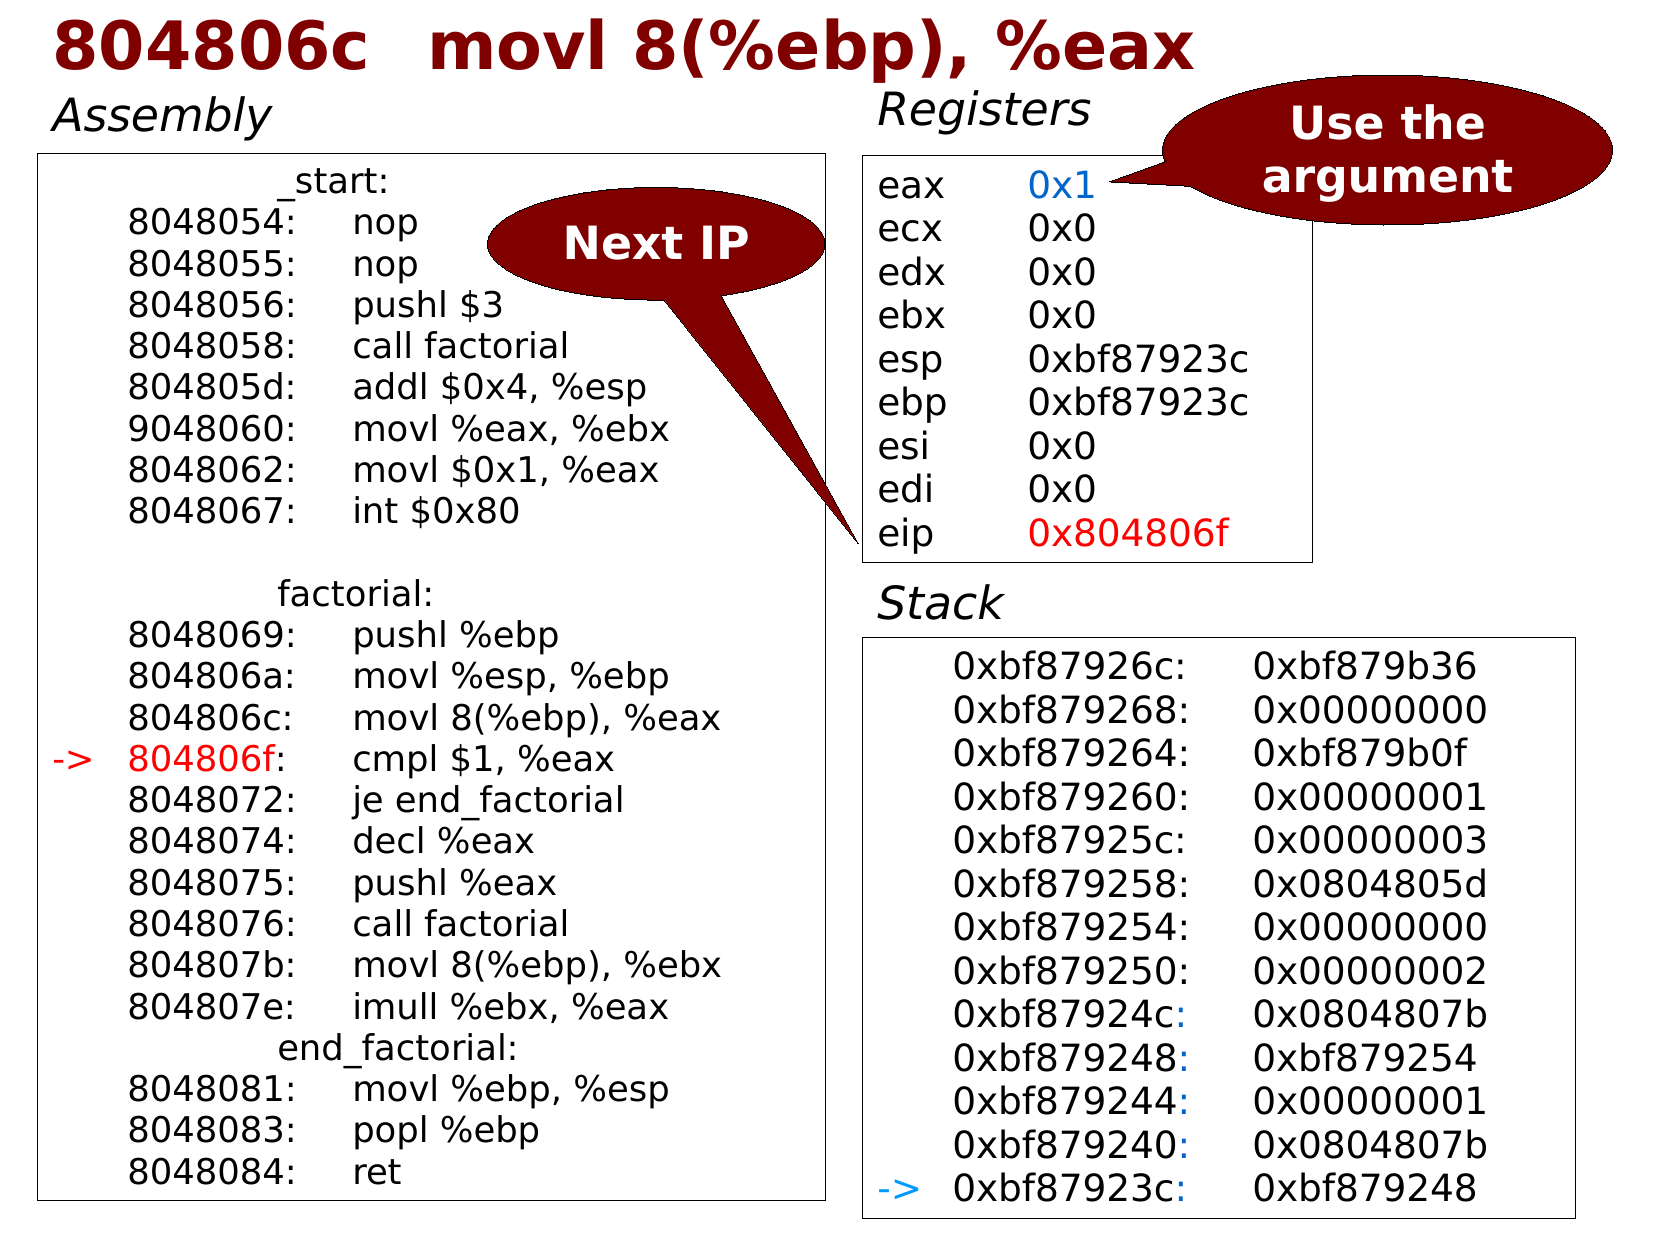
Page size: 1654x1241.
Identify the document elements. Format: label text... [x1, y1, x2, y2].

text_box Next IP [487, 187, 859, 544]
text_box Use the argument [1109, 75, 1613, 226]
text_box 804806c movl 8(%ebp), %eax [37, 0, 1388, 93]
text_box Registers [862, 75, 1126, 144]
text_box 0xbf87926c: 0xbf879b36 0xbf879268: 0x00000000 0xbf879264: 0xbf879b0f 0xbf879260: 0x00000001 0xbf87925c: 0x00000003 0xbf879258: 0x0804805d 0xbf879254: 0x00000000 0xbf879250: 0x00000002 0xbf87924c: 0x0804807b 0xbf879248: 0xbf879254 0xbf879244: 0x00000001 0xbf879240: 0x0804807b -> 0xbf87923c: 0xbf879248 [862, 637, 1576, 1219]
text_box _start: 8048054: nop 8048055: nop 8048056: pushl $3 8048058: call factorial 804805d: addl $0x4, %esp 9048060: movl %eax, %ebx 8048062: movl $0x1, %eax 8048067: int $0x80 factorial: 8048069: pushl %ebp 804806a: movl %esp, %ebp 804806c: movl 8(%ebp), %eax -> 804806f: cmpl $1, %eax 8048072: je end_factorial 8048074: decl %eax 8048075: pushl %eax 8048076: call factorial 804807b: movl 8(%ebp), %ebx 804807e: imull %ebx, %eax end_factorial: 8048081: movl %ebp, %esp 8048083: popl %ebp 8048084: ret [37, 153, 826, 1201]
text_box eax 0x1 ecx 0x0 edx 0x0 ebx 0x0 esp 0xbf87923c ebp 0xbf87923c esi 0x0 edi 0x0 eip 0x804806f [862, 155, 1313, 563]
text_box Assembly [37, 81, 301, 151]
text_box Stack [862, 569, 1051, 638]
